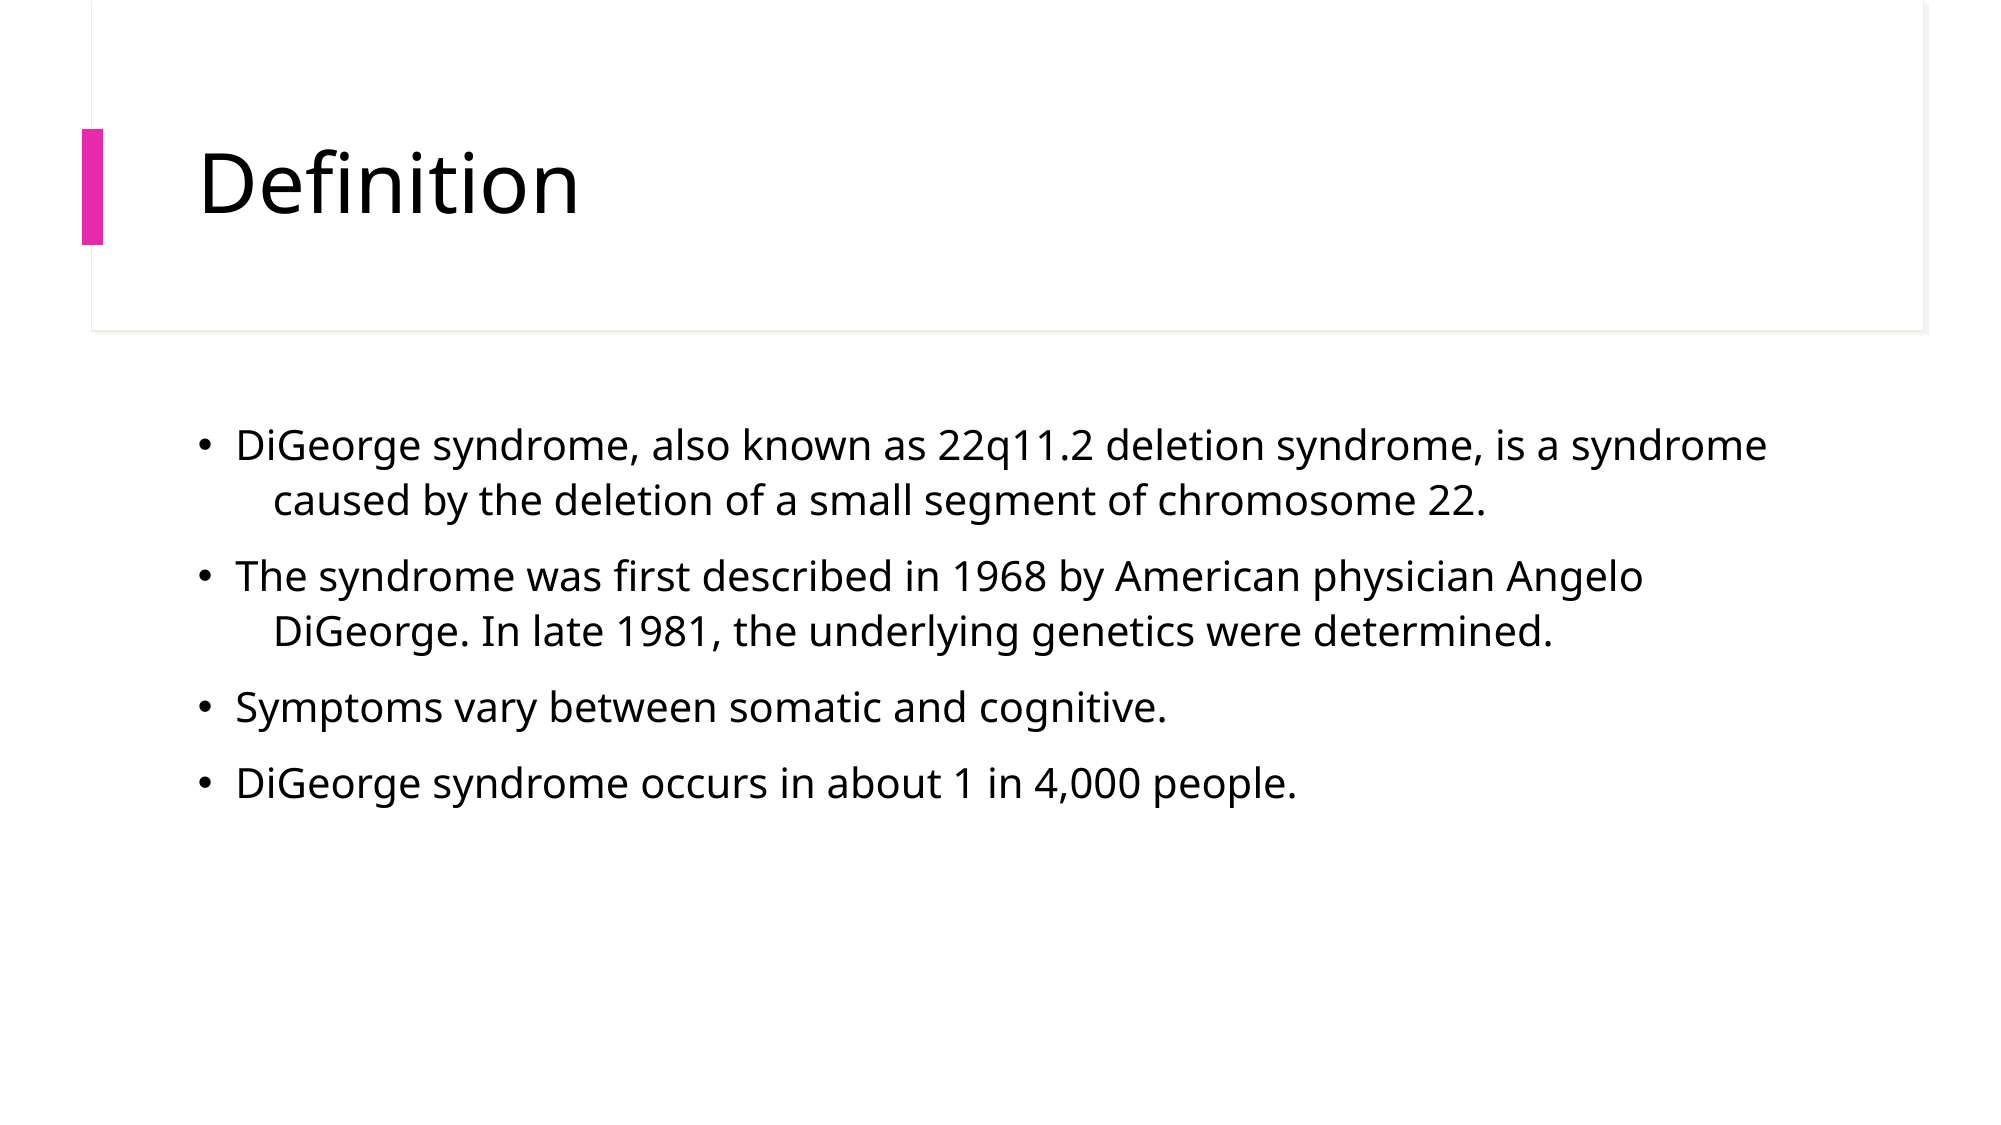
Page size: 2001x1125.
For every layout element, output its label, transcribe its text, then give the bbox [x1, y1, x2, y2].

list DiGeorge syndrome, also known as 22q11.2 deletion syndrome, is a syndrome caused by the deletion of a small segment of chromosome 22. The syndrome was first described in 1968 by American physician Angelo DiGeorge. In late 1981, the underlying genetics were determined. Symptoms vary between somatic and cognitive. DiGeorge syndrome occurs in about 1 in 4,000 people. [183, 406, 1852, 1013]
title Definition [183, 90, 1852, 284]
